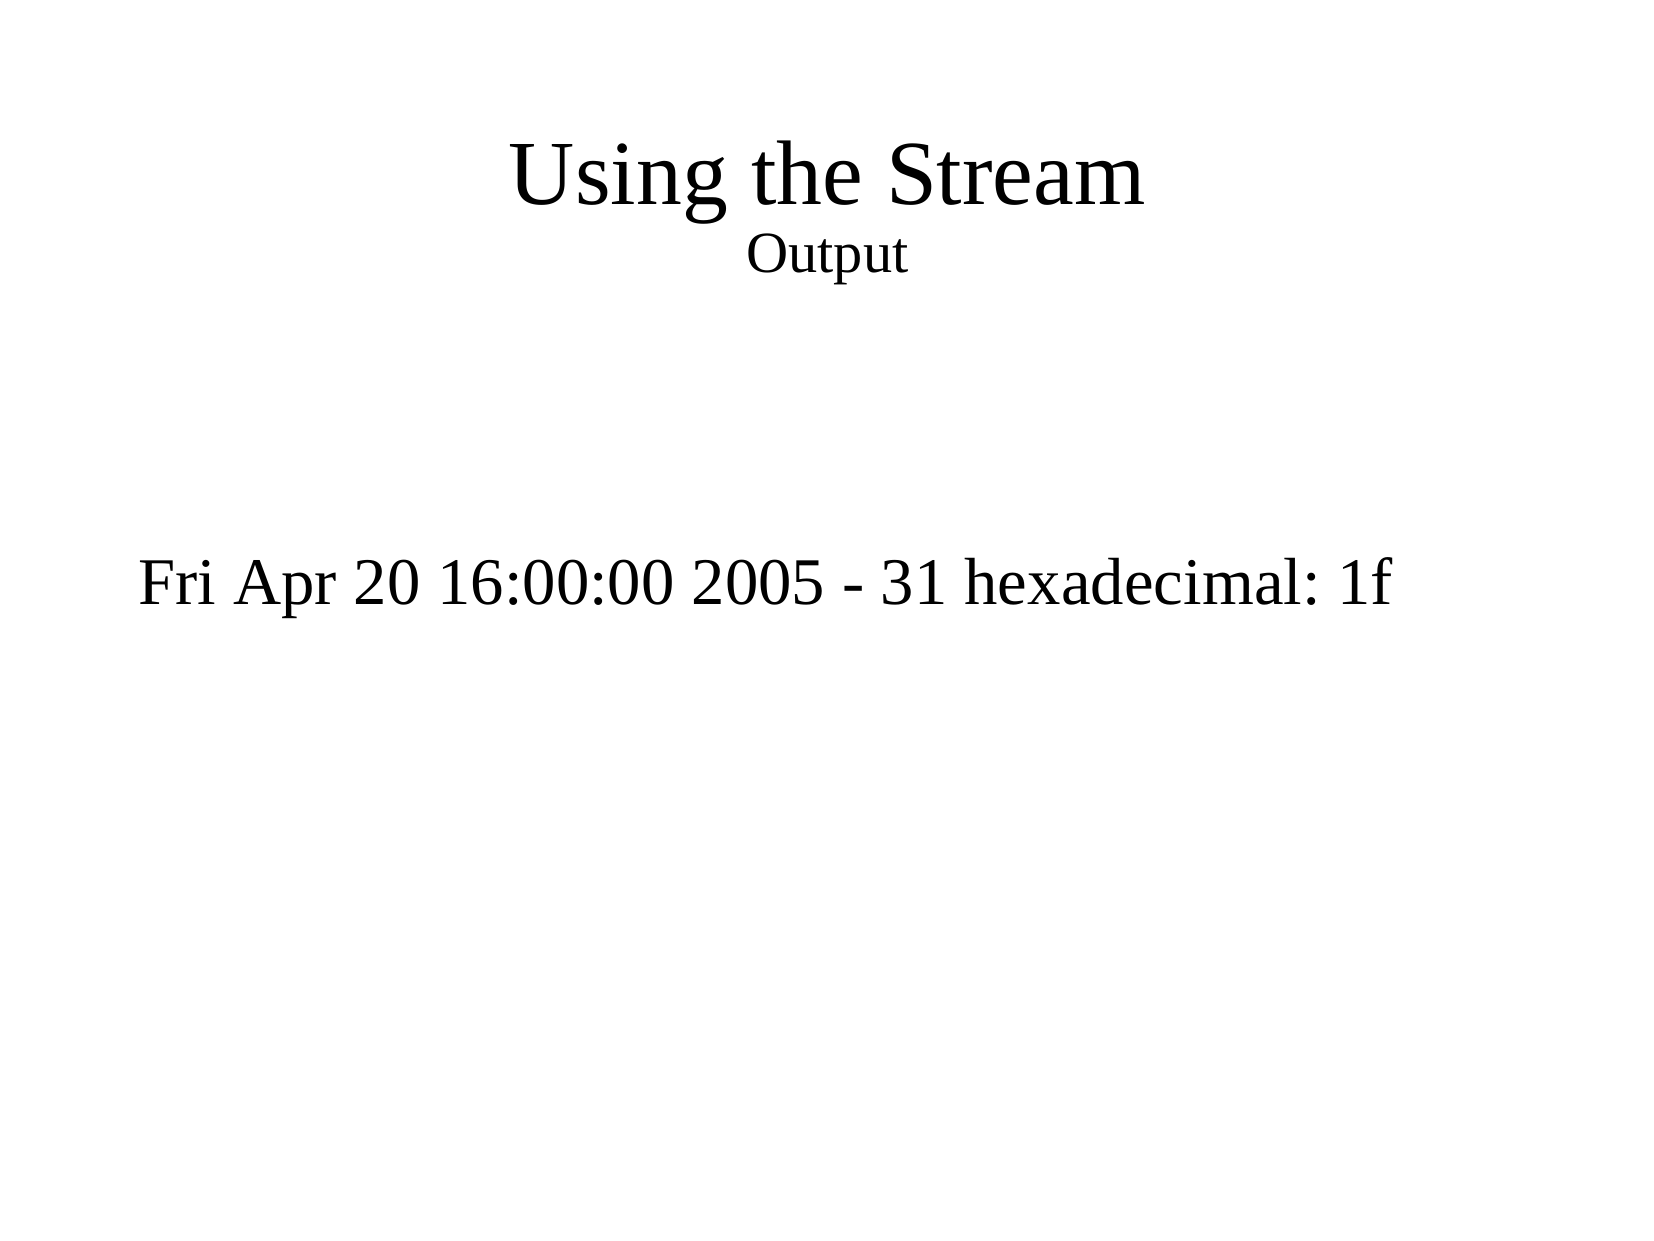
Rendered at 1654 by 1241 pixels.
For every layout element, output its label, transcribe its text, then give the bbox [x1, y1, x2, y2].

title Using the Stream Output [121, 102, 1534, 310]
list Fri Apr 20 16:00:00 2005 - 31 hexadecimal: 1f [121, 344, 1534, 1126]
